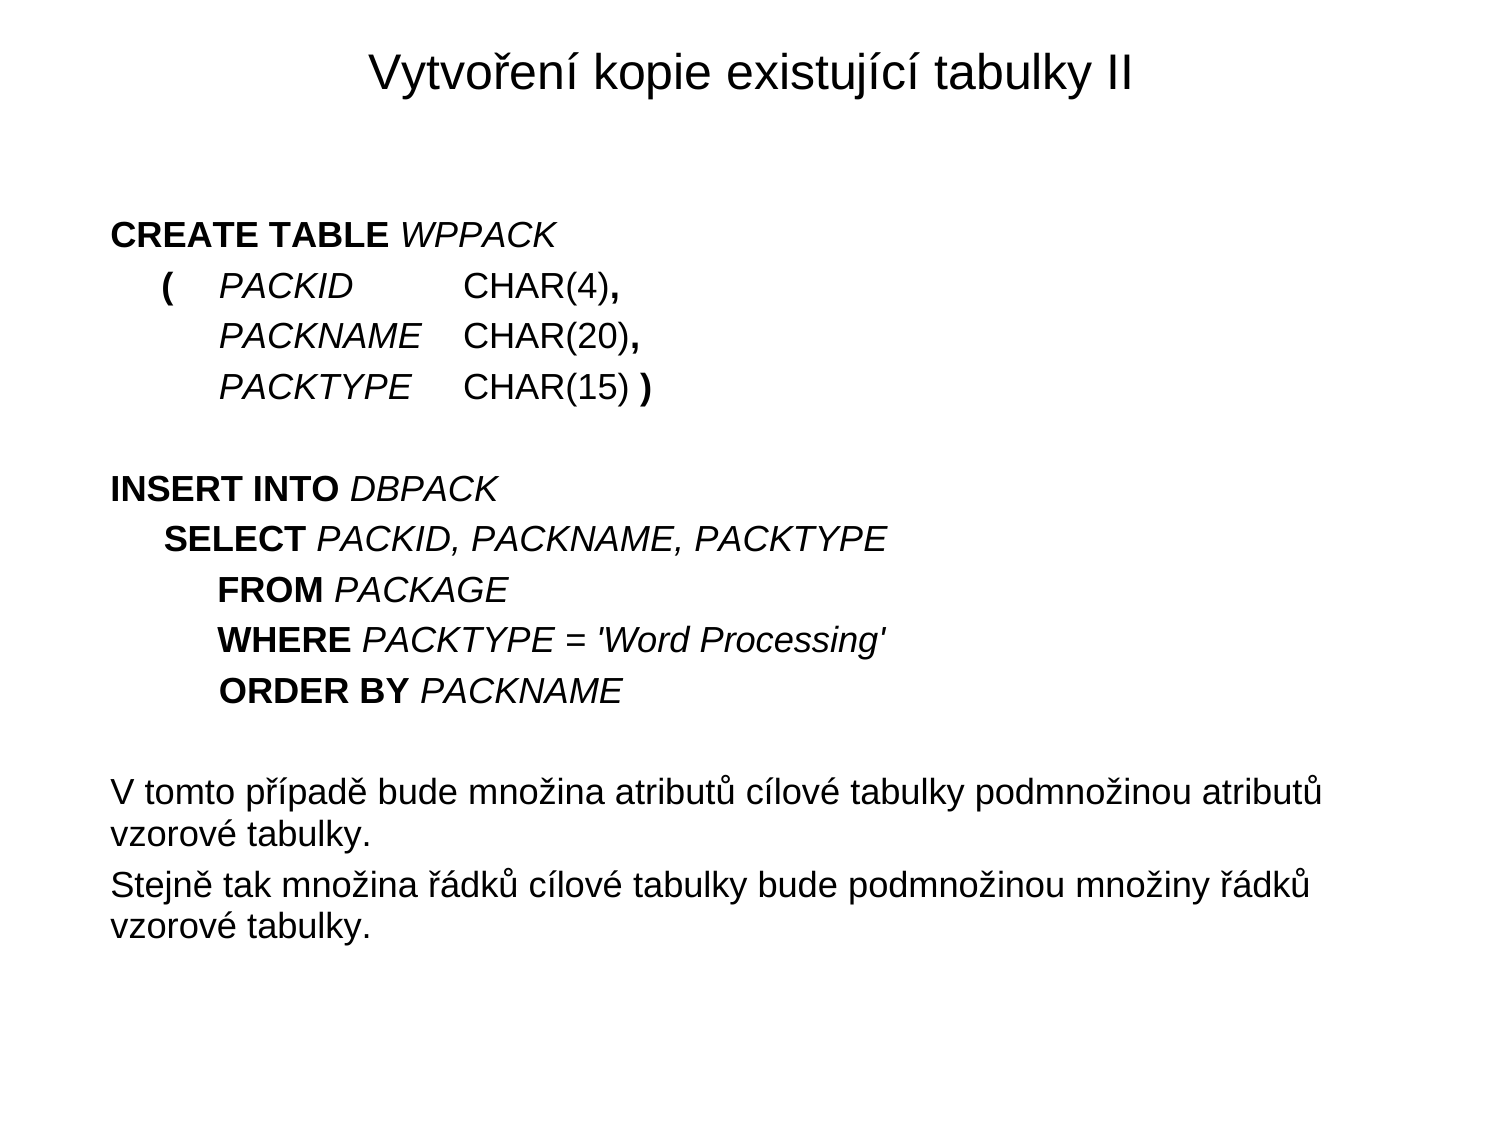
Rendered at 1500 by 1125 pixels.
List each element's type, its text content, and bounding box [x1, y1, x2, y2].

chart [110, 204, 1368, 1035]
title Vytvoření kopie existující tabulky II [76, 0, 1427, 140]
